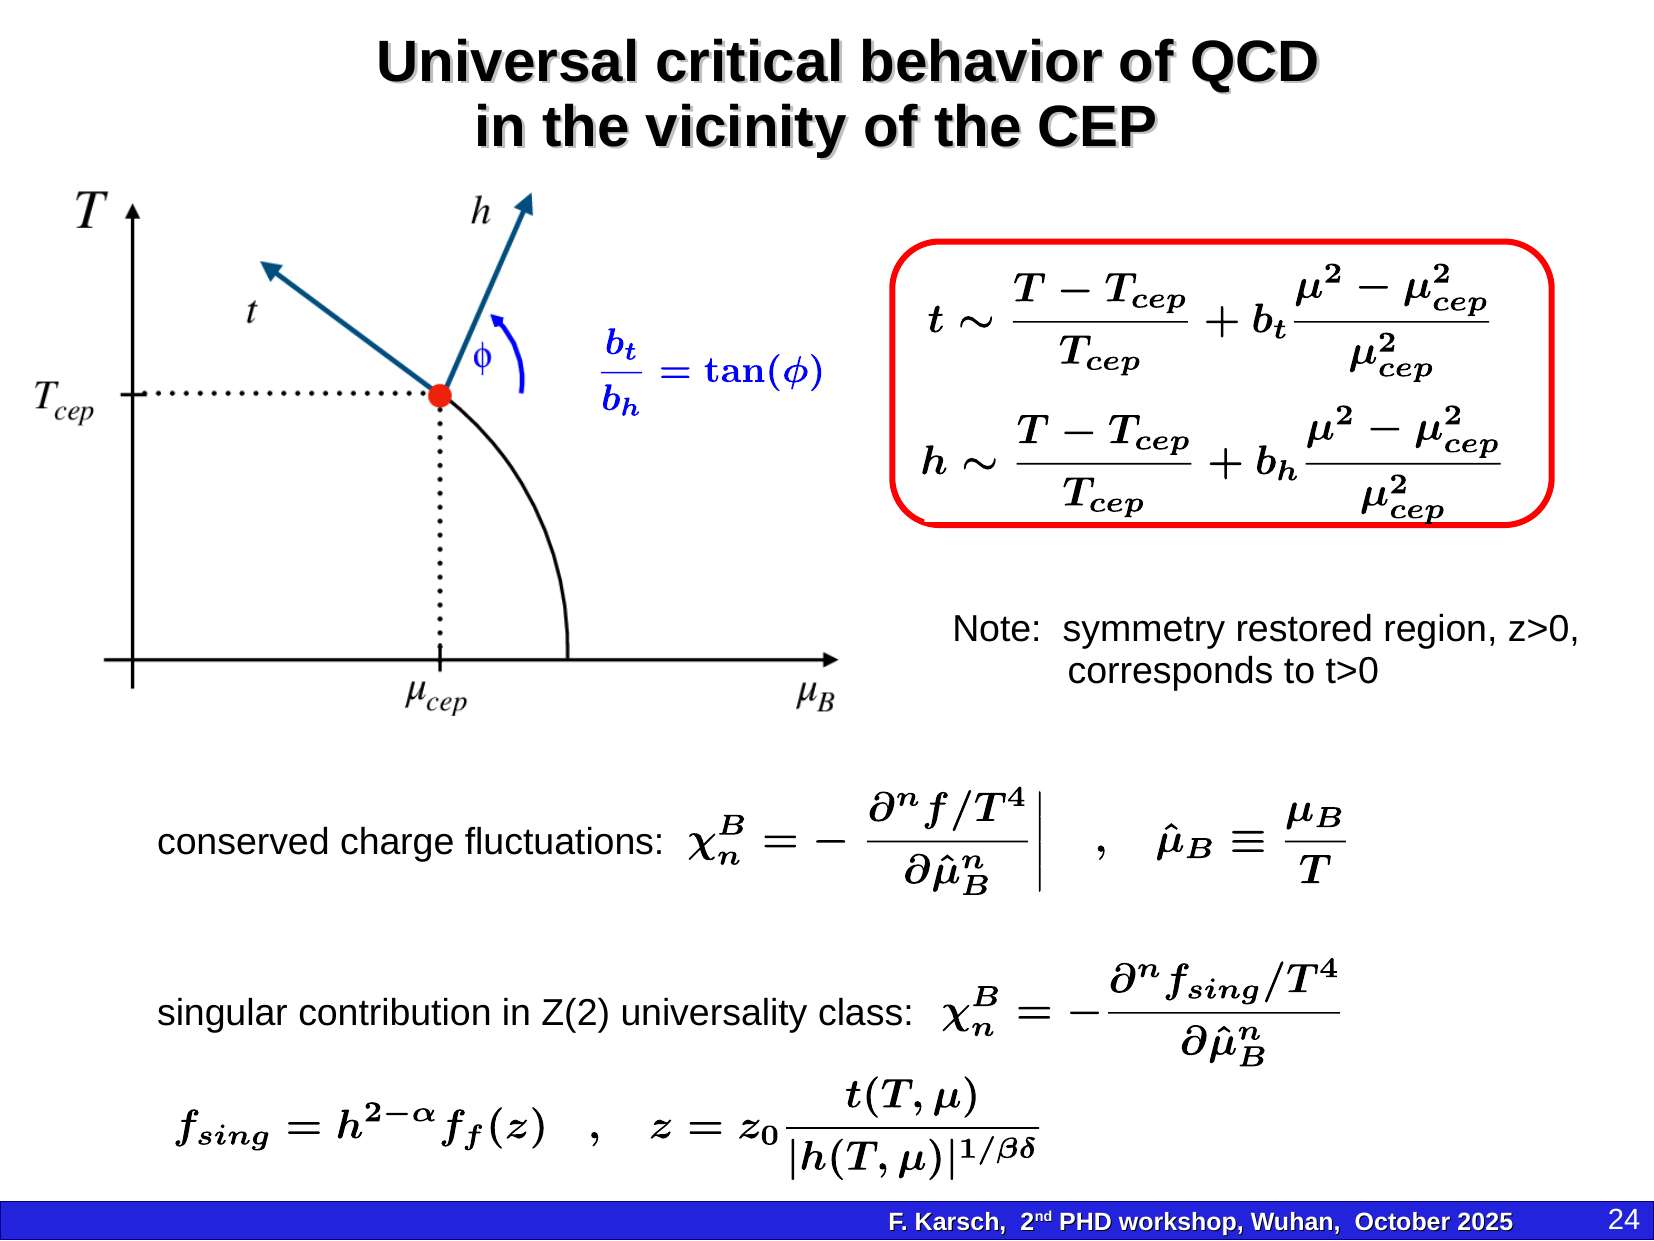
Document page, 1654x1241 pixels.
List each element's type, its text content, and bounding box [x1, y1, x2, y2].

text_box [942, 957, 1341, 1067]
text_box [892, 241, 1552, 526]
text_box [601, 328, 822, 416]
text_box Note: symmetry restored region, z>0, corresponds to t>0 [937, 600, 1606, 699]
text_box [688, 786, 1346, 895]
text_box [175, 1076, 1040, 1181]
picture [14, 150, 864, 746]
text_box singular contribution in Z(2) universality class: [142, 984, 931, 1042]
text_box conserved charge fluctuations: [142, 813, 681, 871]
text_box Universal critical behavior of QCD in the vicinity of the CEP [362, 20, 1353, 166]
